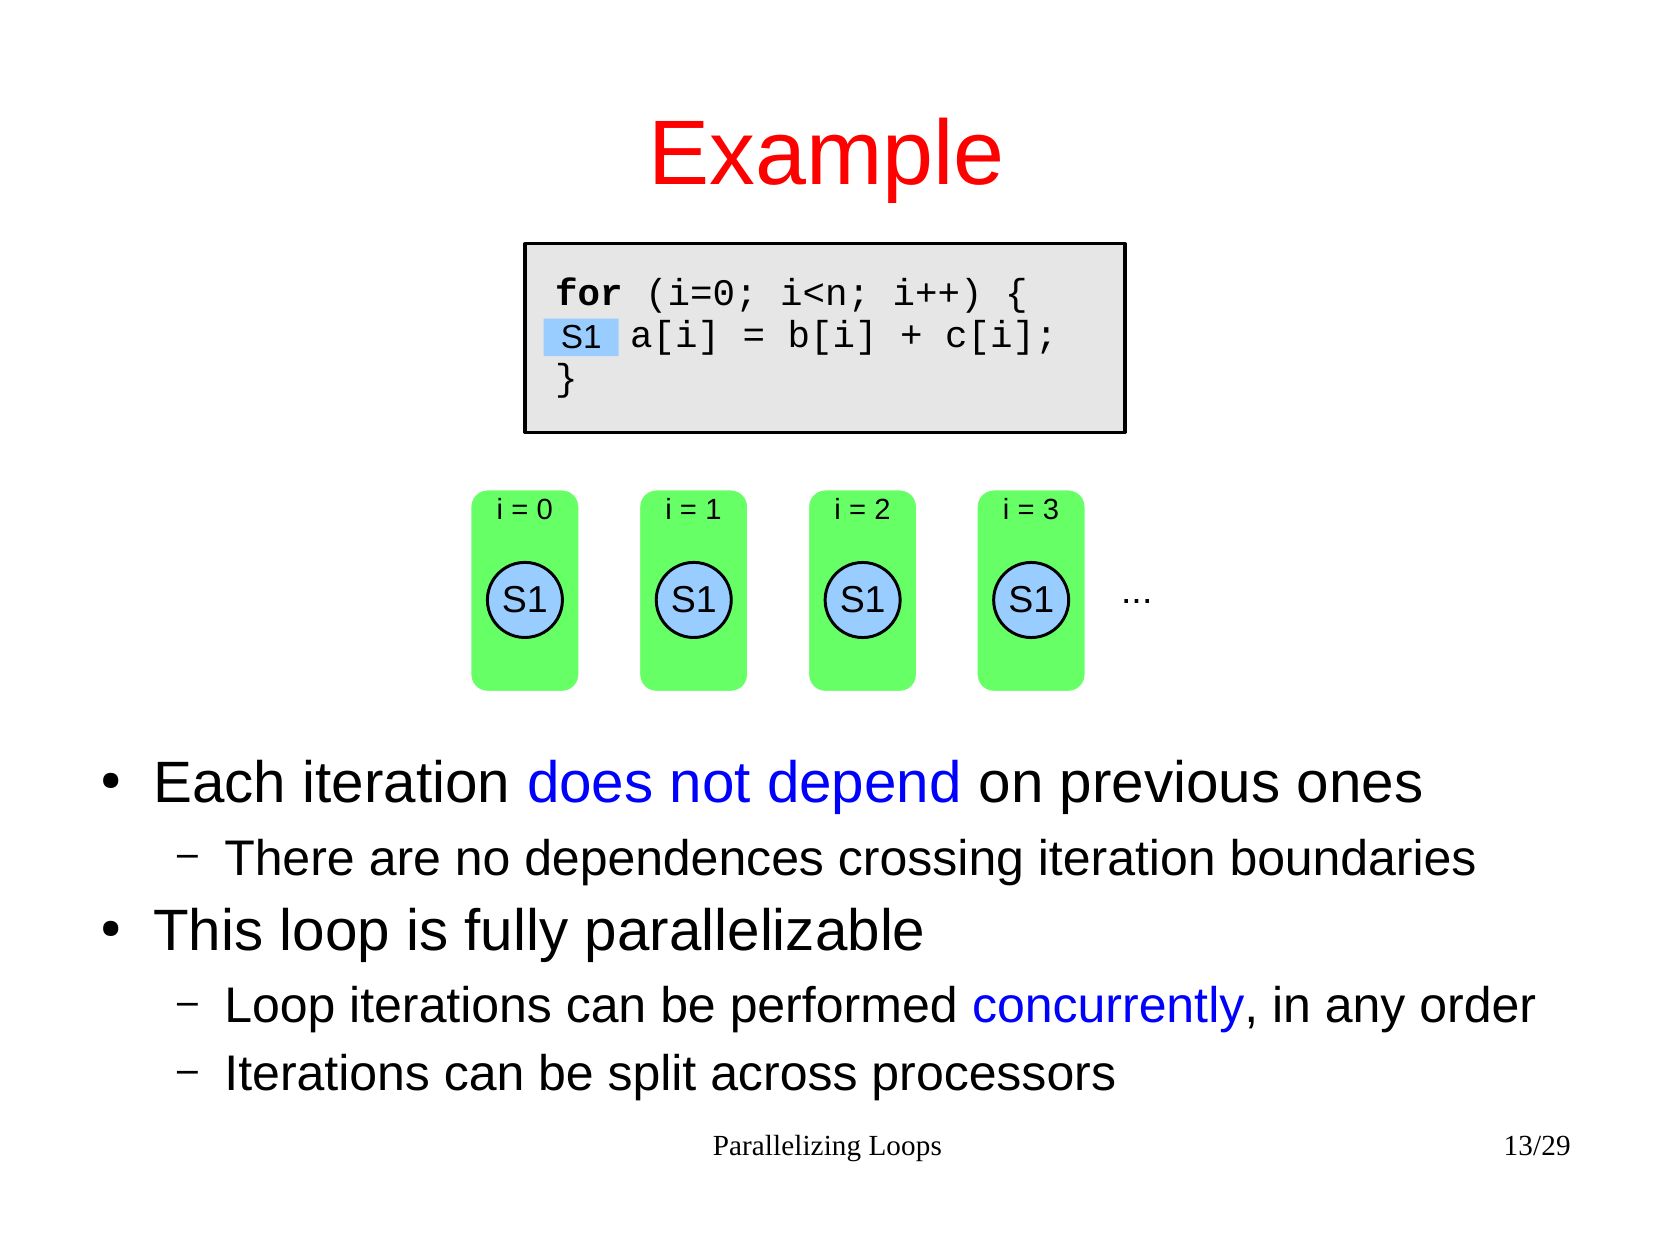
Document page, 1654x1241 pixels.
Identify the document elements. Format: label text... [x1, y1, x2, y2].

text_box i = 1 [637, 487, 751, 694]
text_box i = 0 [468, 487, 582, 694]
text_box S1 [487, 562, 563, 638]
text_box i = 2 [806, 487, 919, 694]
list Each iteration does not depend on previous ones There are no dependences crossing iteration boundaries This loop is fully parallelizable Loop iterations can be performed concurrently, in any order Iterations can be split across processors [82, 750, 1571, 1107]
text_box S1 [543, 318, 619, 357]
text_box i = 3 [974, 487, 1088, 694]
text_box S1 [825, 562, 901, 638]
text_box S1 [656, 562, 732, 638]
text_box S1 [993, 562, 1069, 638]
text_box ... [1106, 562, 1182, 620]
text_box for (i=0; i<n; i++) { a[i] = b[i] + c[i]; } [525, 243, 1126, 433]
title Example [82, 49, 1571, 257]
